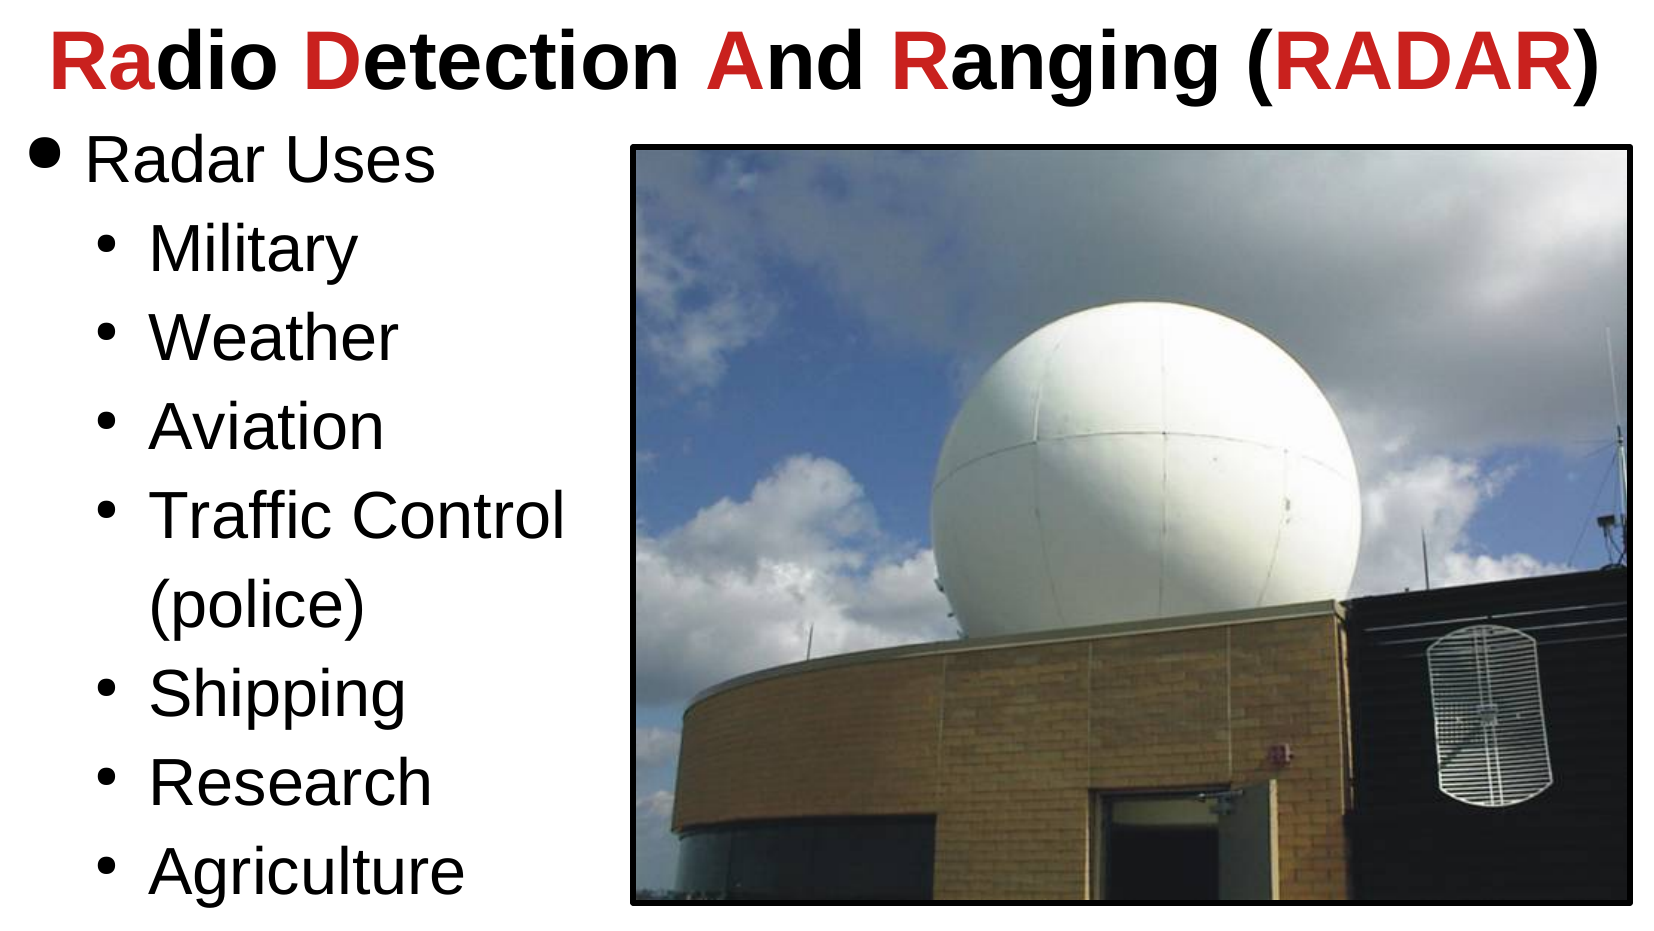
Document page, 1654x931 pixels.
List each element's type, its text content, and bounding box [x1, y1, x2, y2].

title Radio Detection And Ranging (RADAR) [0, 5, 1654, 107]
picture [636, 150, 1628, 901]
text_box Radar Uses Military Weather Aviation Traffic Control (police) Shipping Research Agriculture [2, 108, 637, 915]
